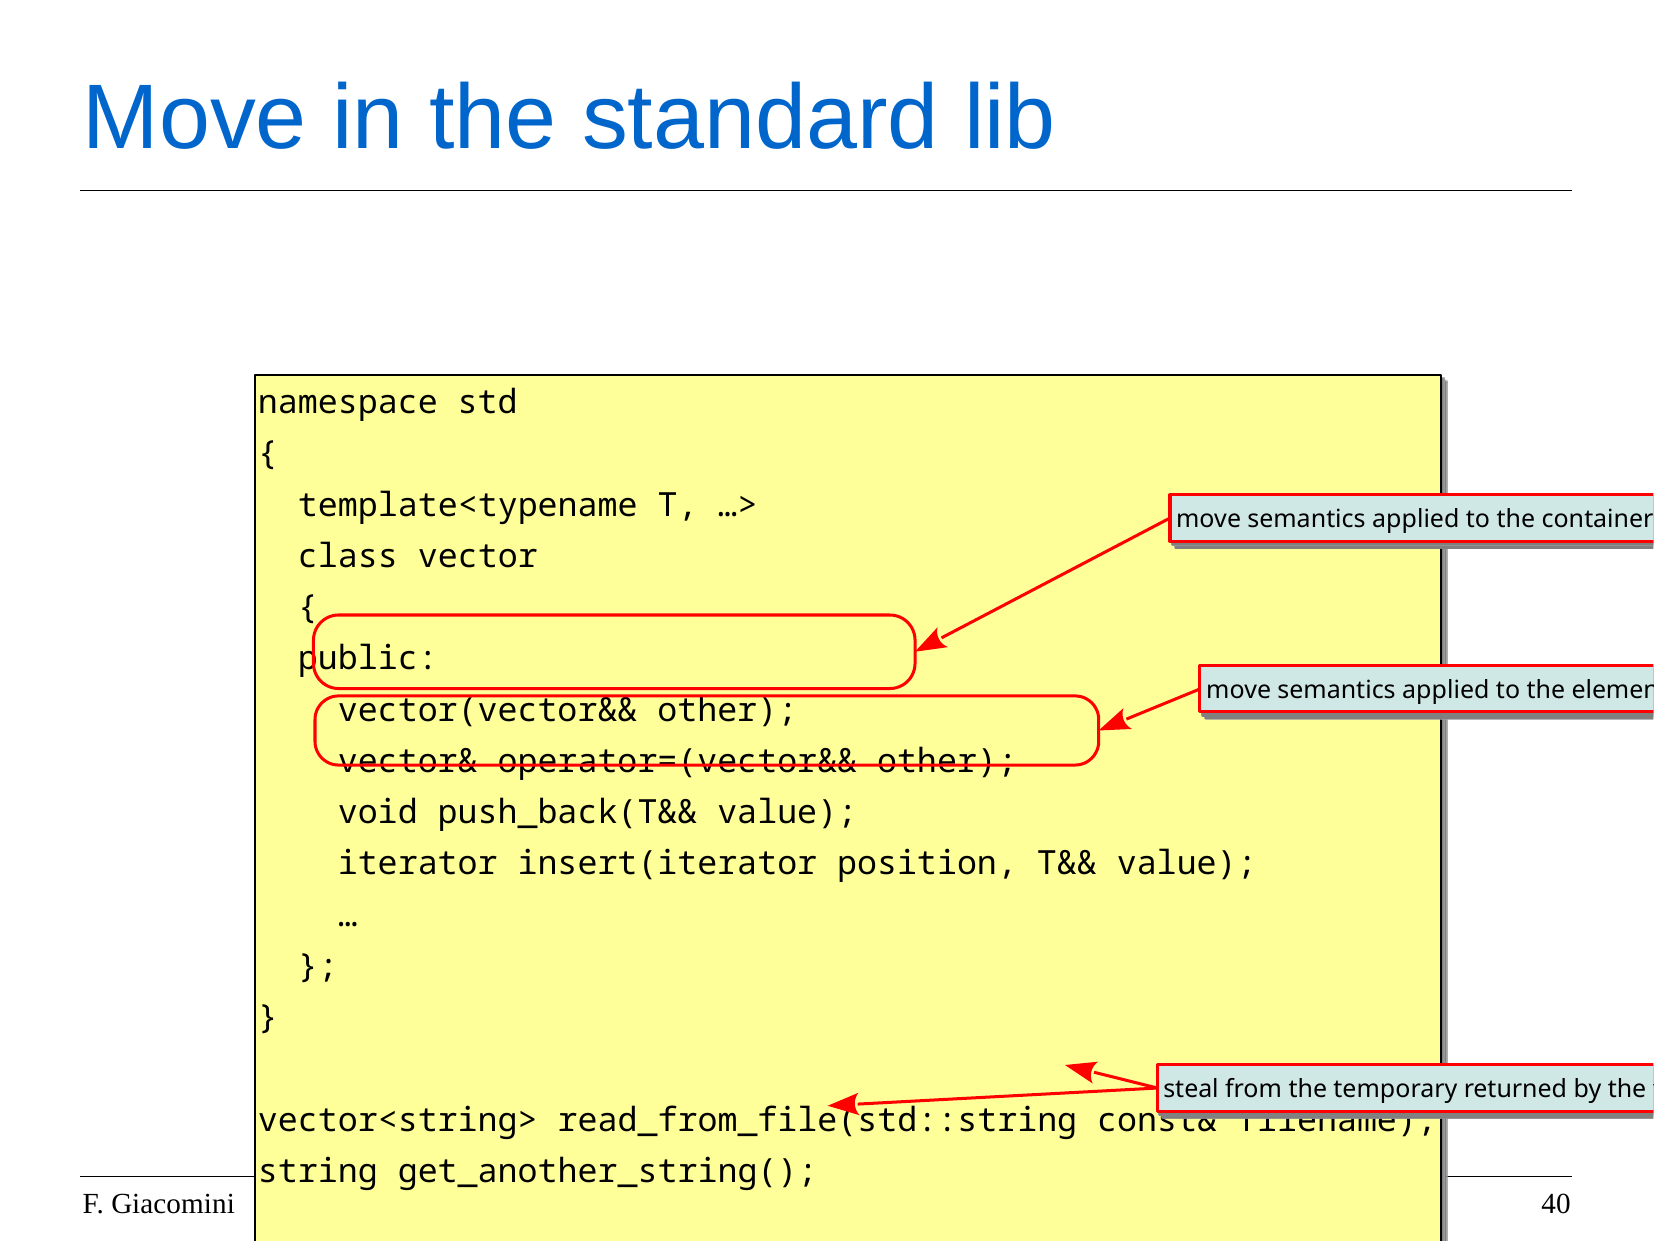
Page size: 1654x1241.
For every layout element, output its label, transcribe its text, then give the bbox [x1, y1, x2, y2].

text_box move semantics applied to the elements [1199, 665, 1654, 712]
text_box namespace std { template<typename T, …> class vector { public: vector(vector&& other); vector& operator=(vector&& other); void push_back(T&& value); iterator insert(iterator position, T&& value); … }; } vector<string> read_from_file(std::string const& filename); string get_another_string(); vector<string> v(read_from_file("strings.txt")); v.push_back(get_another_string()); [254, 374, 1442, 1241]
text_box steal from the temporary returned by the function [1157, 1064, 1654, 1112]
title Move in the standard lib [82, 49, 1571, 184]
text_box move semantics applied to the container [1170, 494, 1654, 542]
